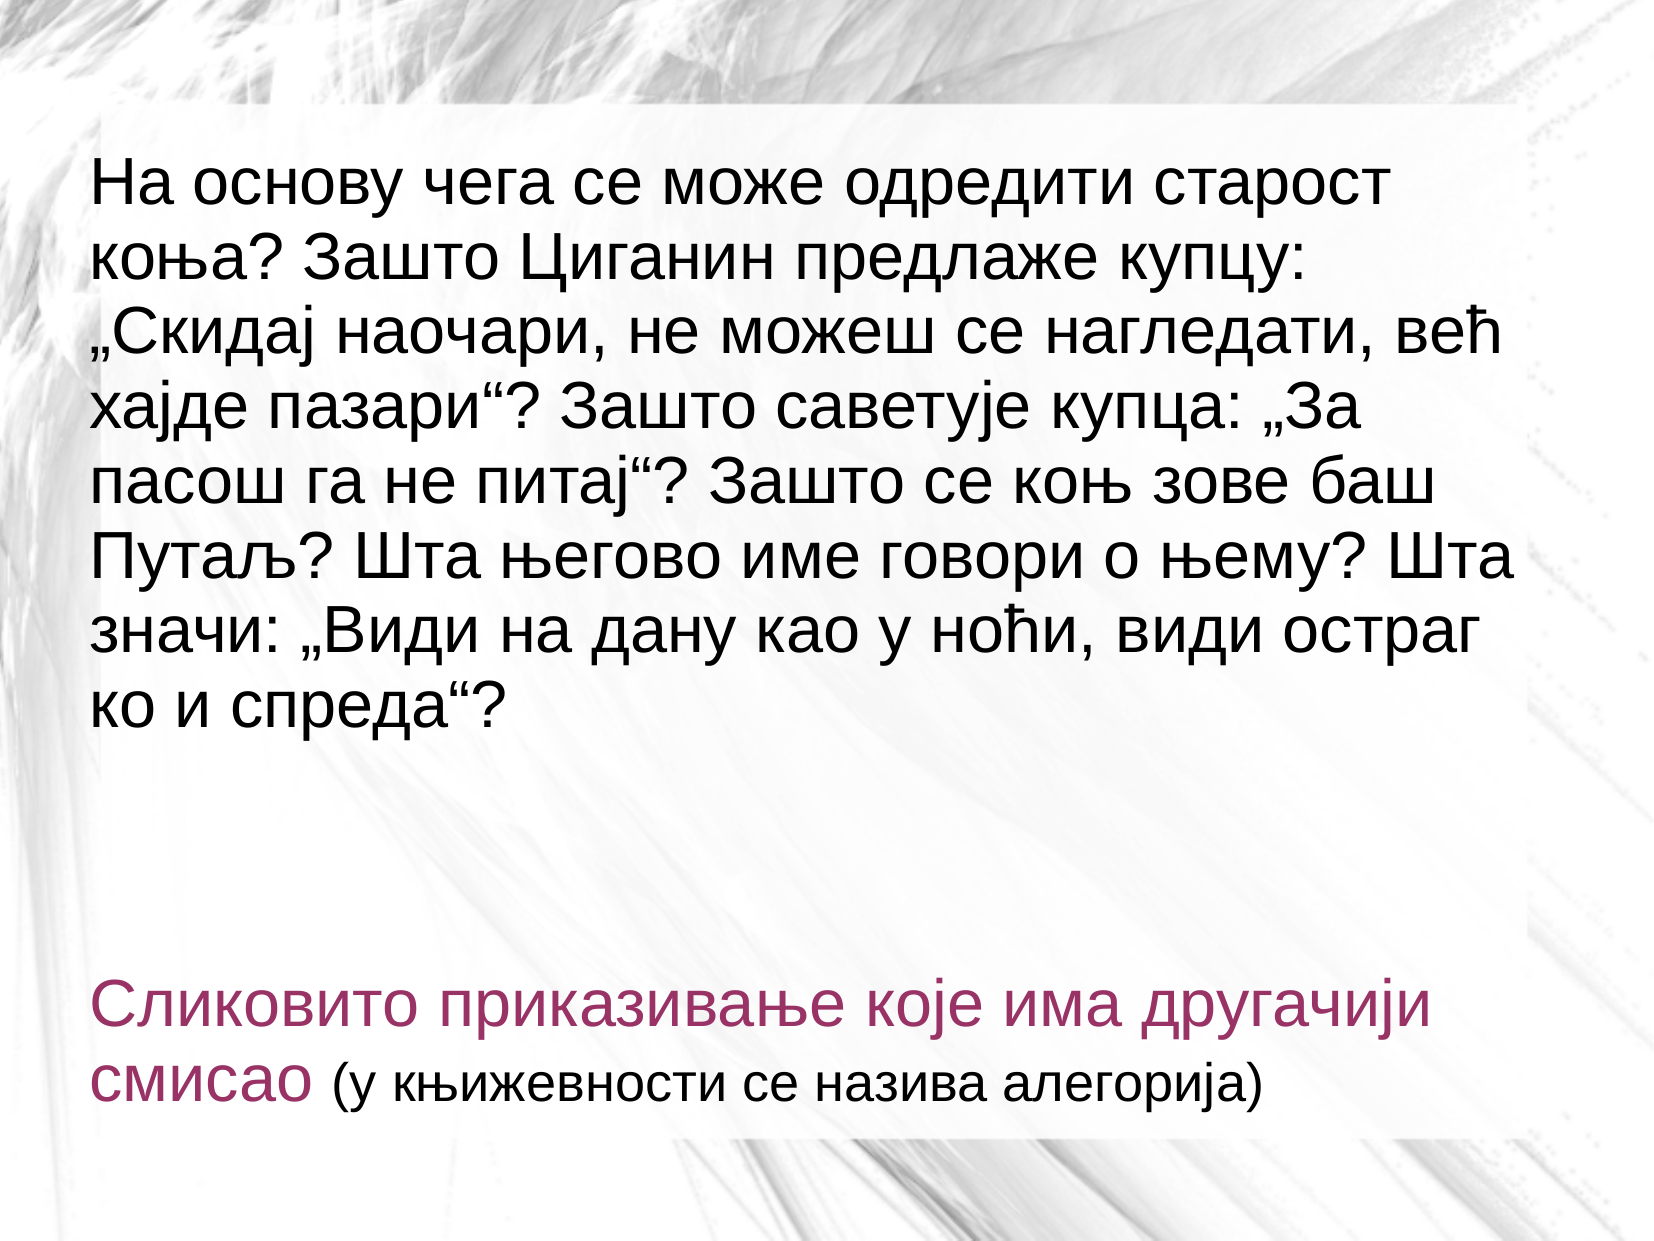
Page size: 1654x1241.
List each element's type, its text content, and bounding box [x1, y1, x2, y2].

picture [0, 0, 1654, 1241]
text_box На основу чега се може одредити старост коња? Зашто Циганин предлаже купцу: „Скидај наочари, не можеш се нагледати, већ хајде пазари“? Зашто саветује купца: „За пасош га не питај“? Зашто се коњ зове баш Путаљ? Шта његово име говори о њему? Шта значи: „Види на дану као у ноћи, види остраг ко и спреда“? Сликовито приказивање које има другачији смисао (у књижевности се назива алегорија) [74, 136, 1565, 1171]
